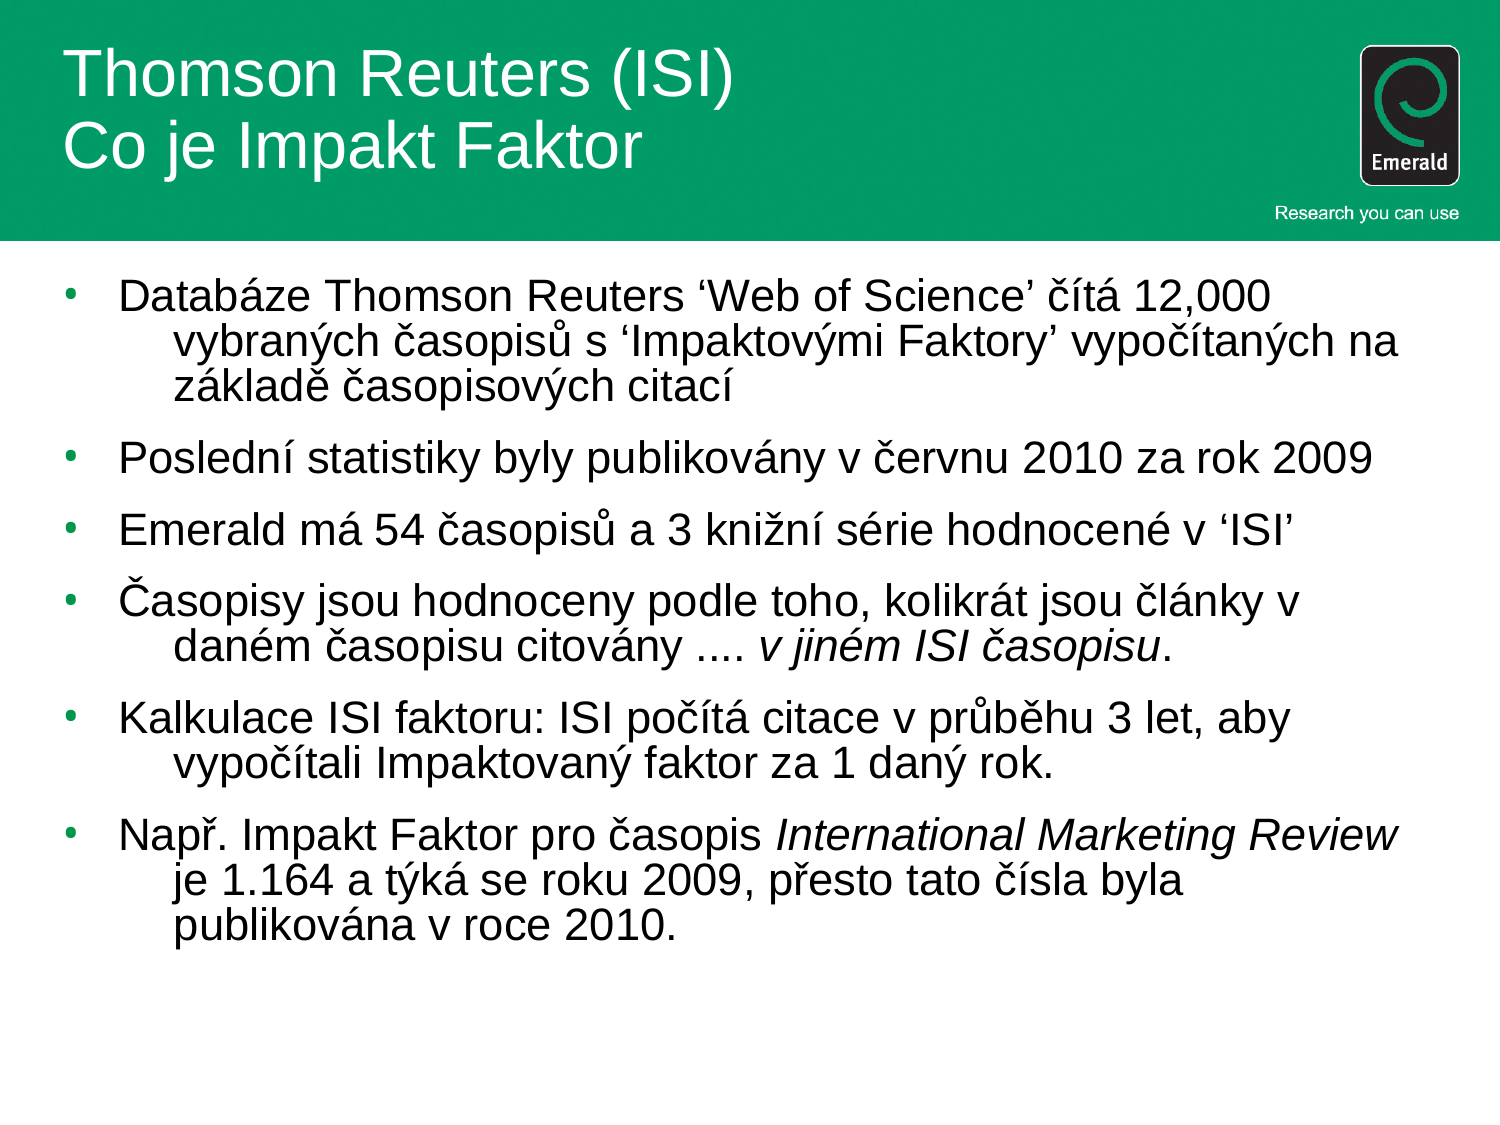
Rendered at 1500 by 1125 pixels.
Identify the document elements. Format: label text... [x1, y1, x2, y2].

list Databáze Thomson Reuters ‘Web of Science’ čítá 12,000 vybraných časopisů s ‘Impaktovými Faktory’ vypočítaných na základě časopisových citací Poslední statistiky byly publikovány v červnu 2010 za rok 2009 Emerald má 54 časopisů a 3 knižní série hodnocené v ‘ISI’ Časopisy jsou hodnoceny podle toho, kolikrát jsou články v daném časopisu citovány .... v jiném ISI časopisu. Kalkulace ISI faktoru: ISI počítá citace v průběhu 3 let, aby vypočítali Impaktovaný faktor za 1 daný rok. Např. Impakt Faktor pro časopis International Marketing Review je 1.164 a týká se roku 2009, přesto tato čísla byla publikována v roce 2010. [62, 275, 1438, 951]
title Thomson Reuters (ISI) Co je Impakt Faktor [62, 38, 1250, 220]
